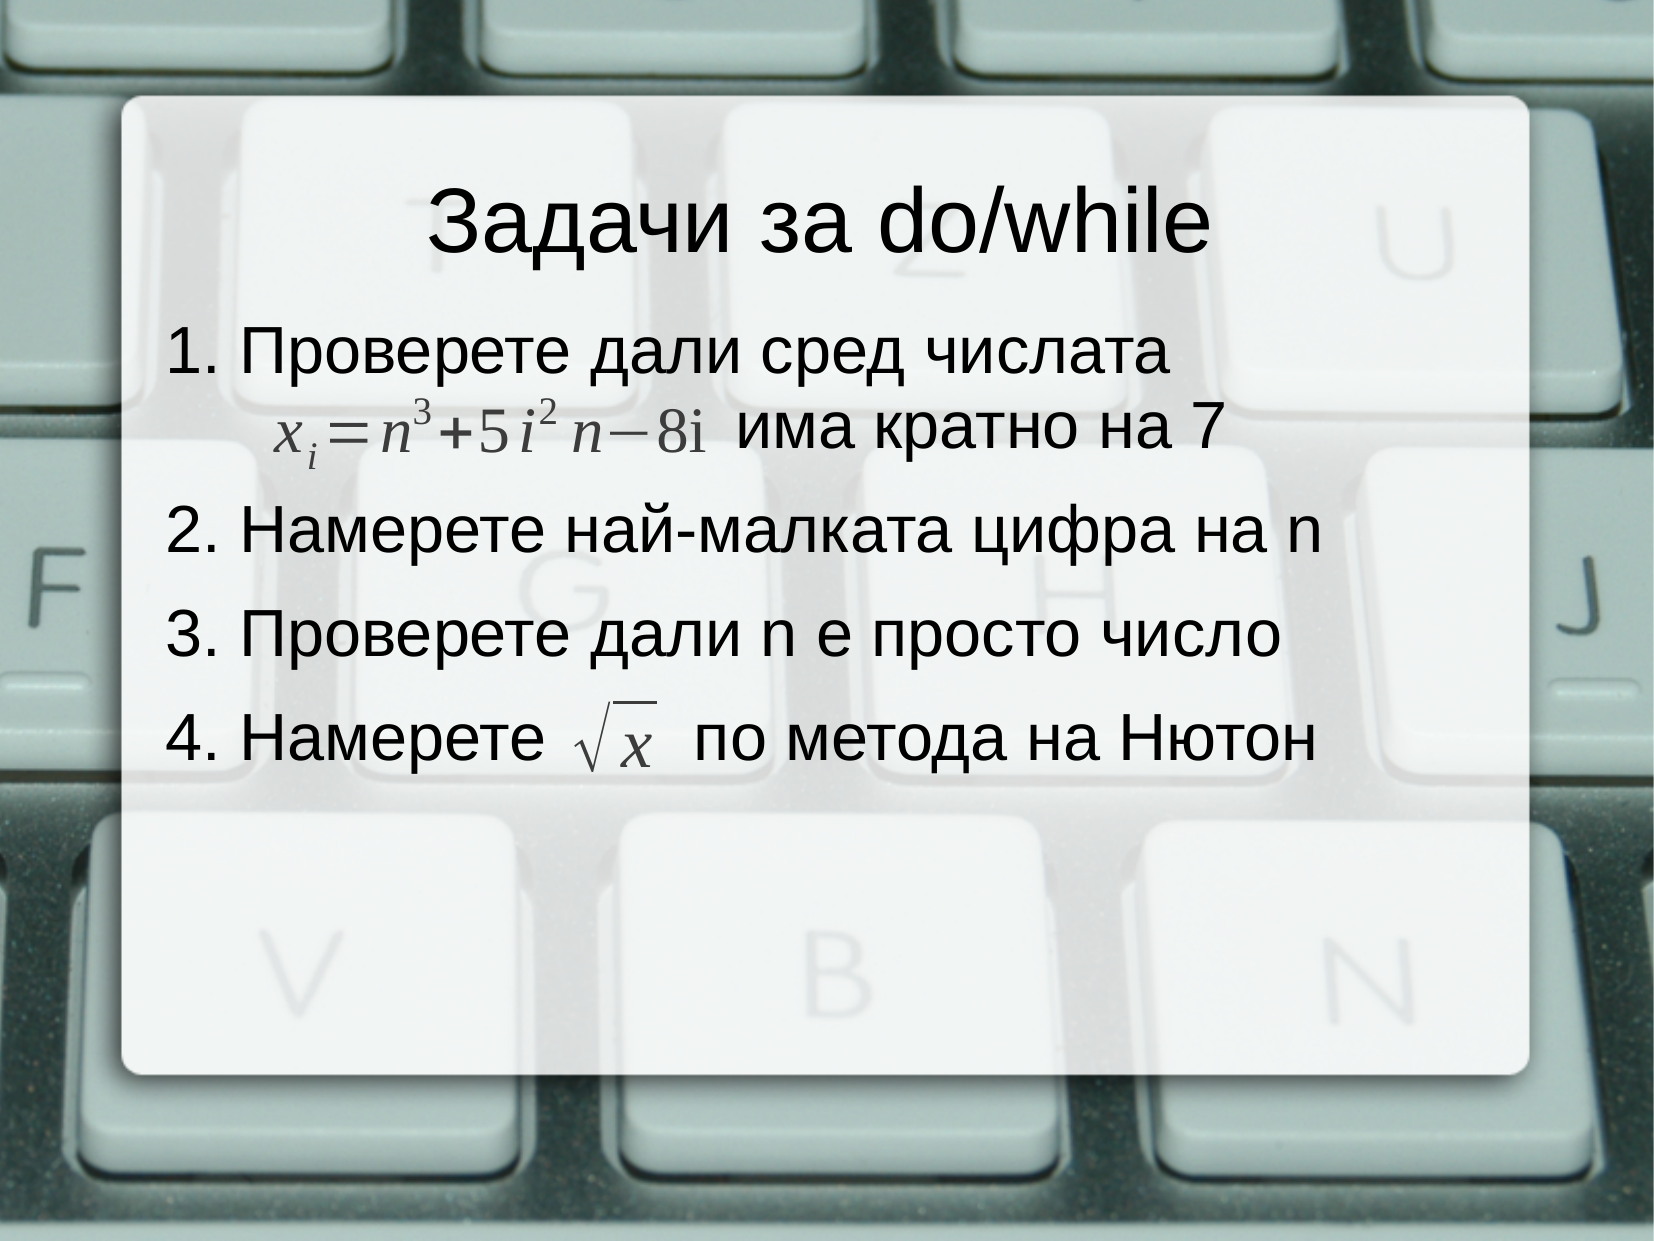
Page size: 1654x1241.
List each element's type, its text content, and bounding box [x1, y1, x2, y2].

chart [253, 387, 727, 479]
list Проверете дали сред числата има кратно на 7 Намерете най-малката цифра на n Проверете дали n е просто число Намерете по метода на Нютон [147, 312, 1506, 1033]
picture [0, 0, 1654, 1241]
title Задачи за do/while [135, 117, 1506, 325]
chart [555, 696, 674, 782]
